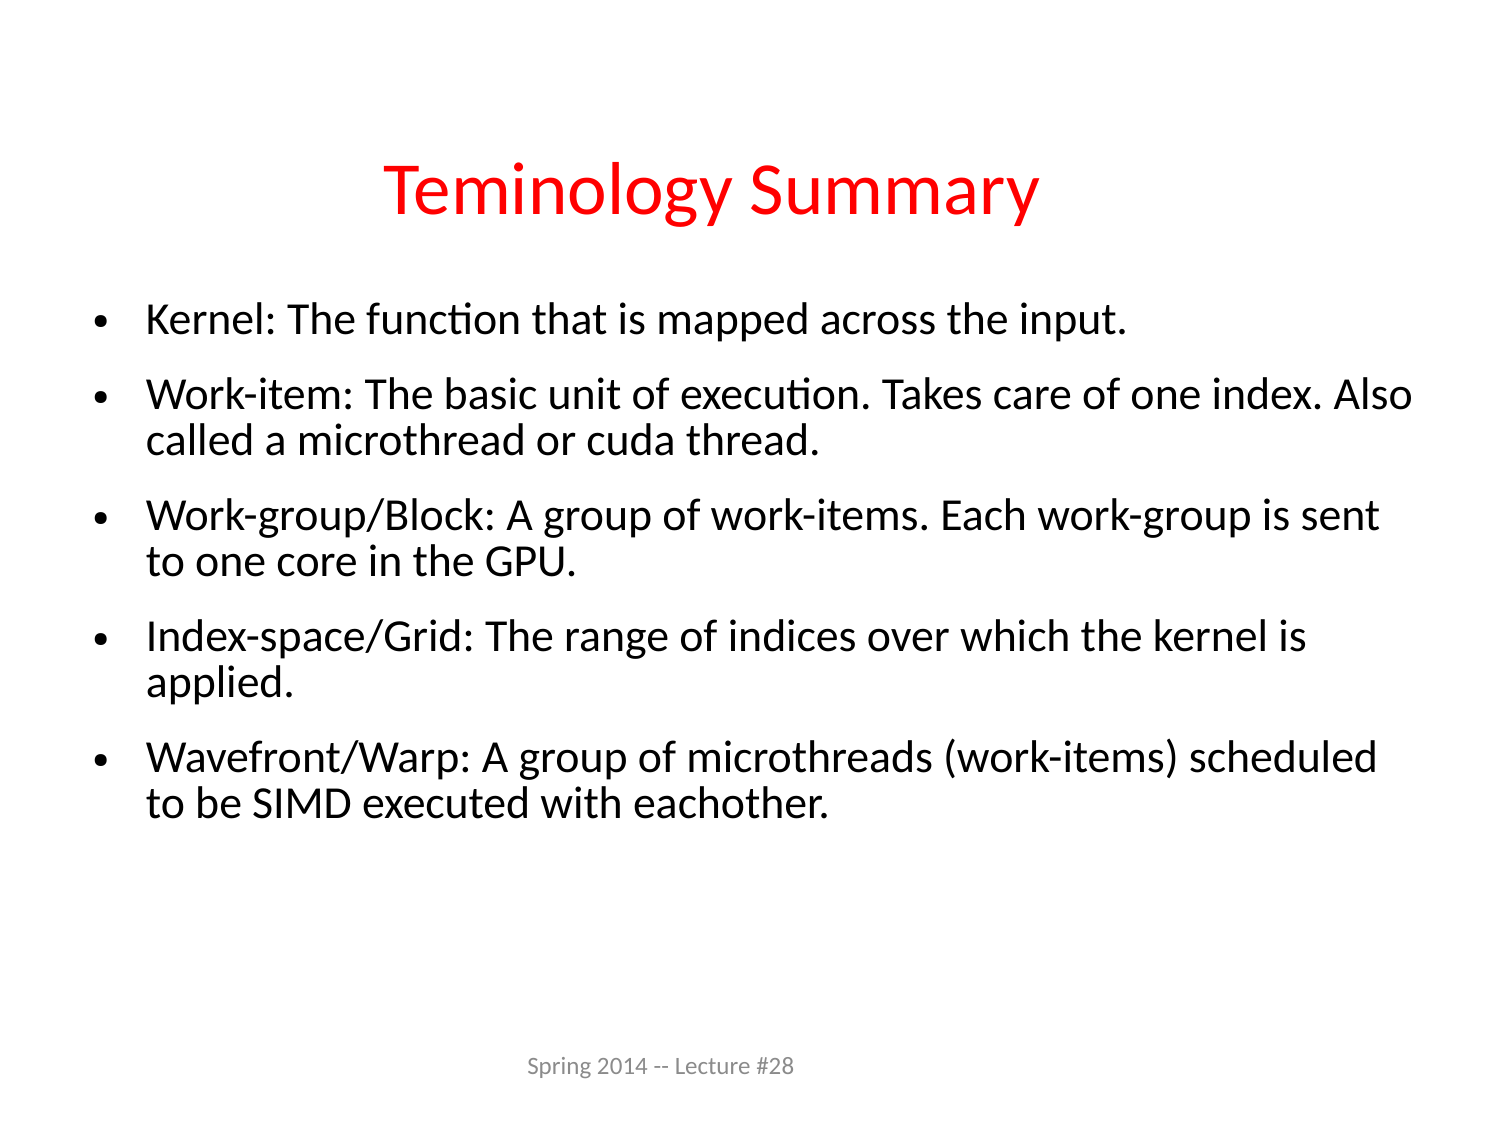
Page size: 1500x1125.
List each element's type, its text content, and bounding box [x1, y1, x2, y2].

list Kernel: The function that is mapped across the input. Work-item: The basic unit of execution. Takes care of one index. Also called a microthread or cuda thread. Work-group/Block: A group of work-items. Each work-group is sent to one core in the GPU. Index-space/Grid: The range of indices over which the kernel is applied. Wavefront/Warp: A group of microthreads (work-items) scheduled to be SIMD executed with eachother. [75, 299, 1426, 1013]
title Teminology Summary [75, 75, 1351, 299]
